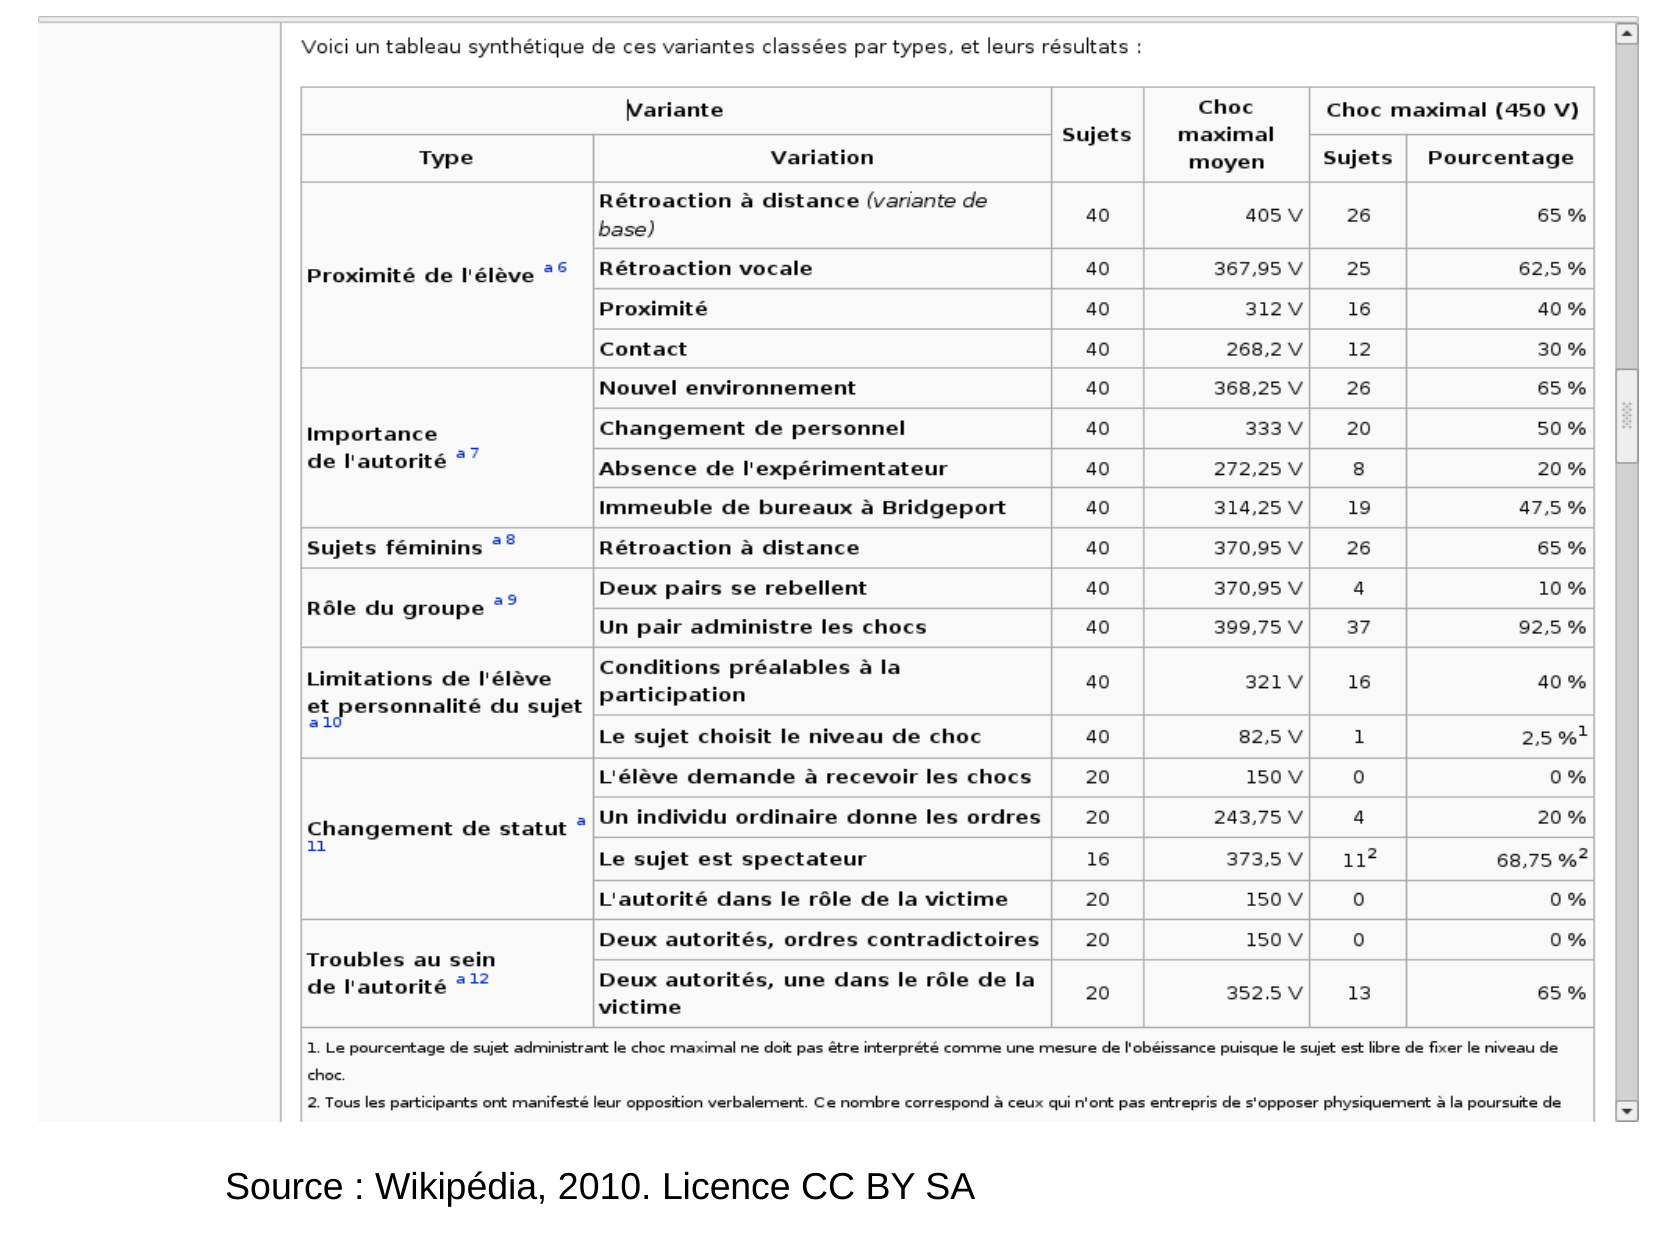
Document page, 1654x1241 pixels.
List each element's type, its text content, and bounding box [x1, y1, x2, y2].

table_header Source : Wikipédia, 2010. Licence CC BY SA [210, 1158, 1043, 1215]
picture [38, 16, 1639, 1123]
